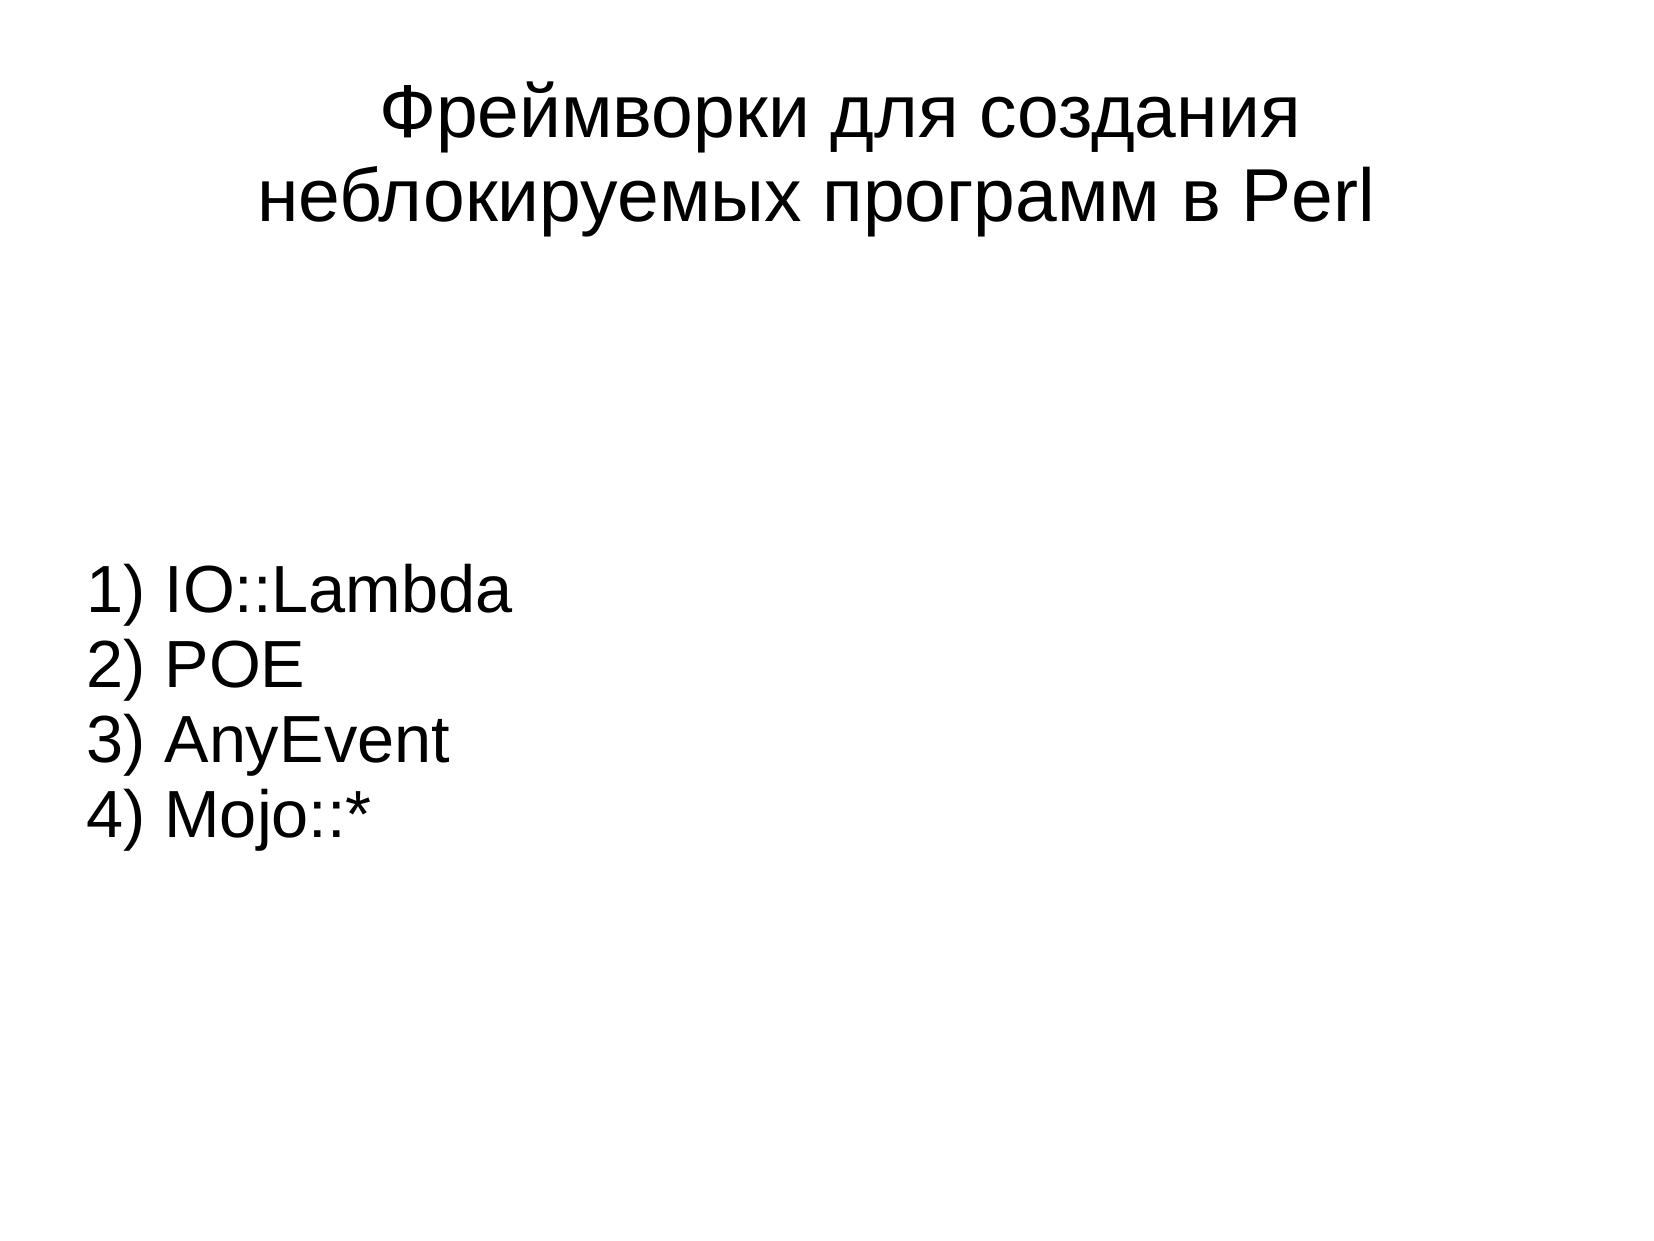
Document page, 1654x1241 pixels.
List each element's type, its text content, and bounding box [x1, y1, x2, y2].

text_box IO::Lambda POE AnyEvent Mojo::* [86, 300, 1576, 1104]
title Фреймворки для создания неблокируемых программ в Perl [82, 49, 1571, 257]
